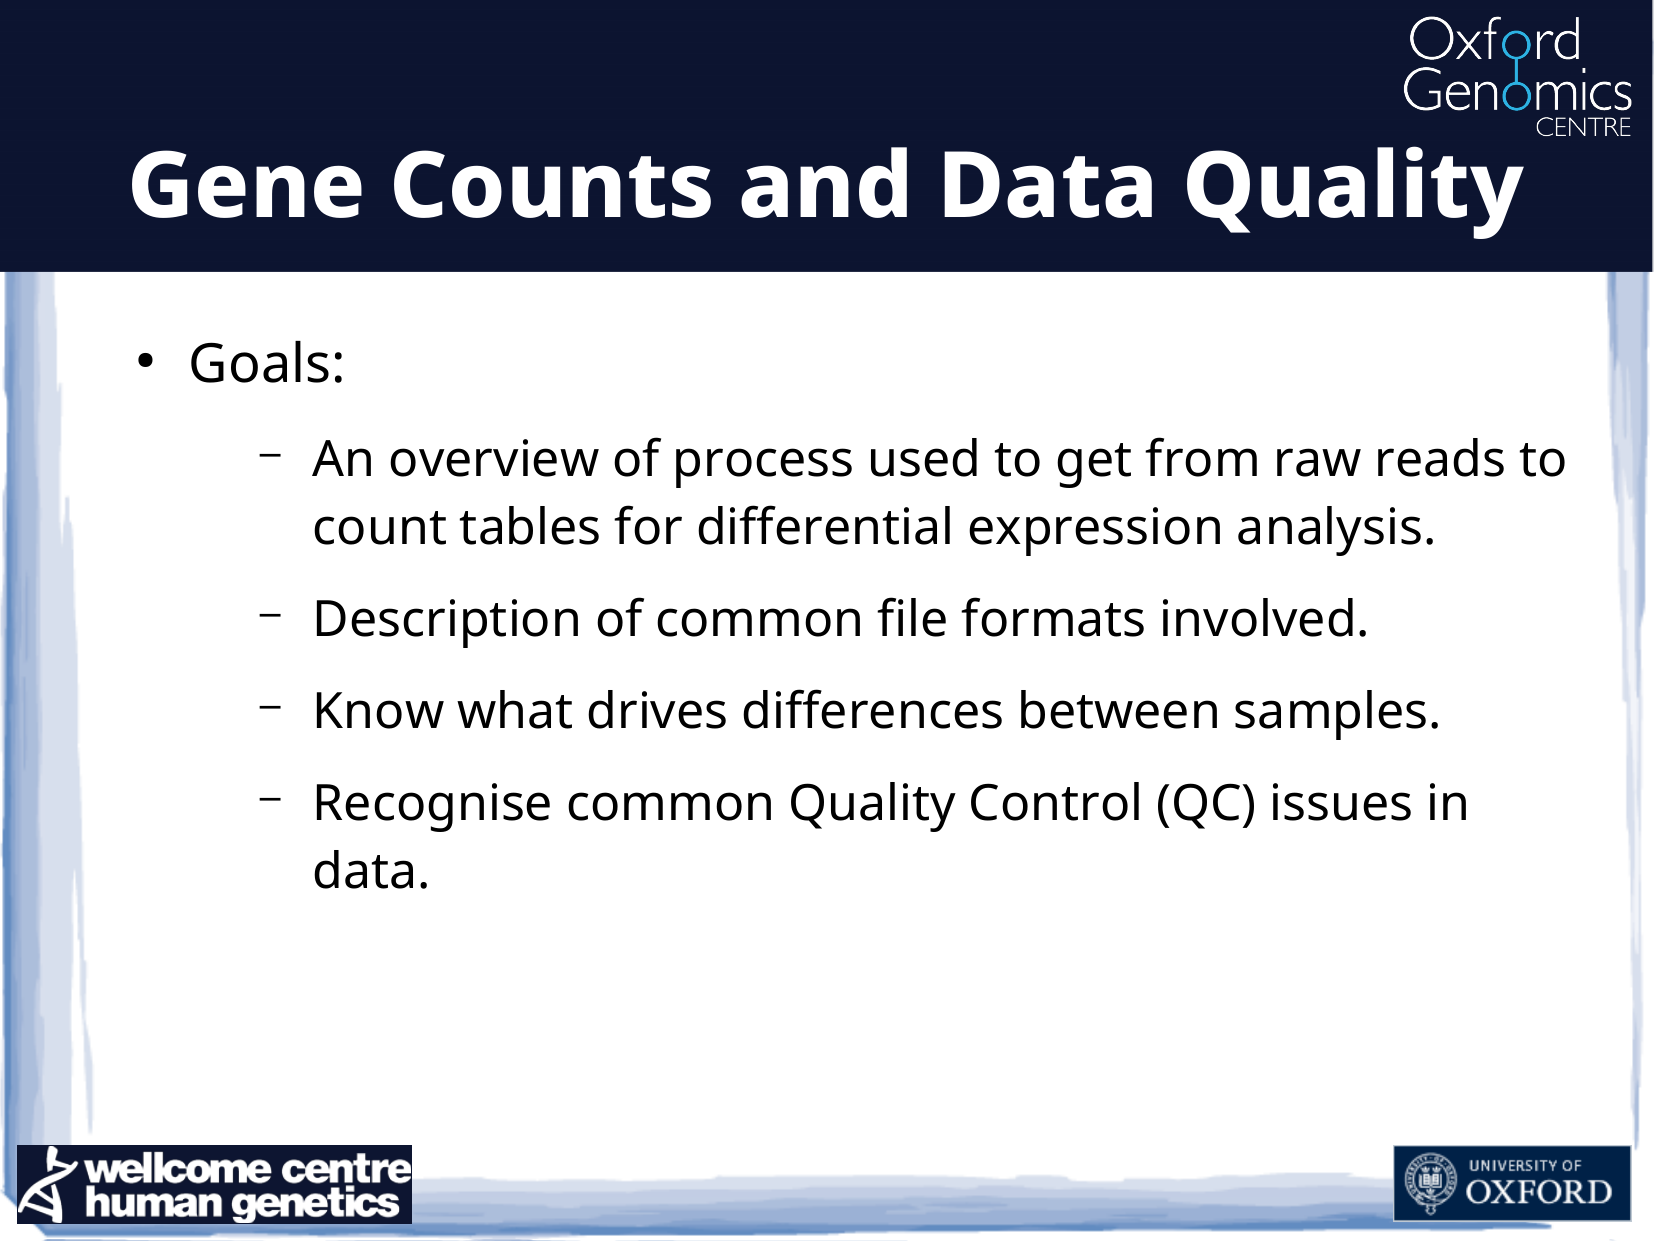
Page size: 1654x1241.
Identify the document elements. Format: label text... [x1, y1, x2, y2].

title Gene Counts and Data Quality [82, 78, 1571, 287]
picture [0, 0, 1654, 1241]
list Goals: An overview of process used to get from raw reads to count tables for differential expression analysis. Description of common file formats involved. Know what drives differences between samples. Recognise common Quality Control (QC) issues in data. [118, 324, 1571, 1045]
